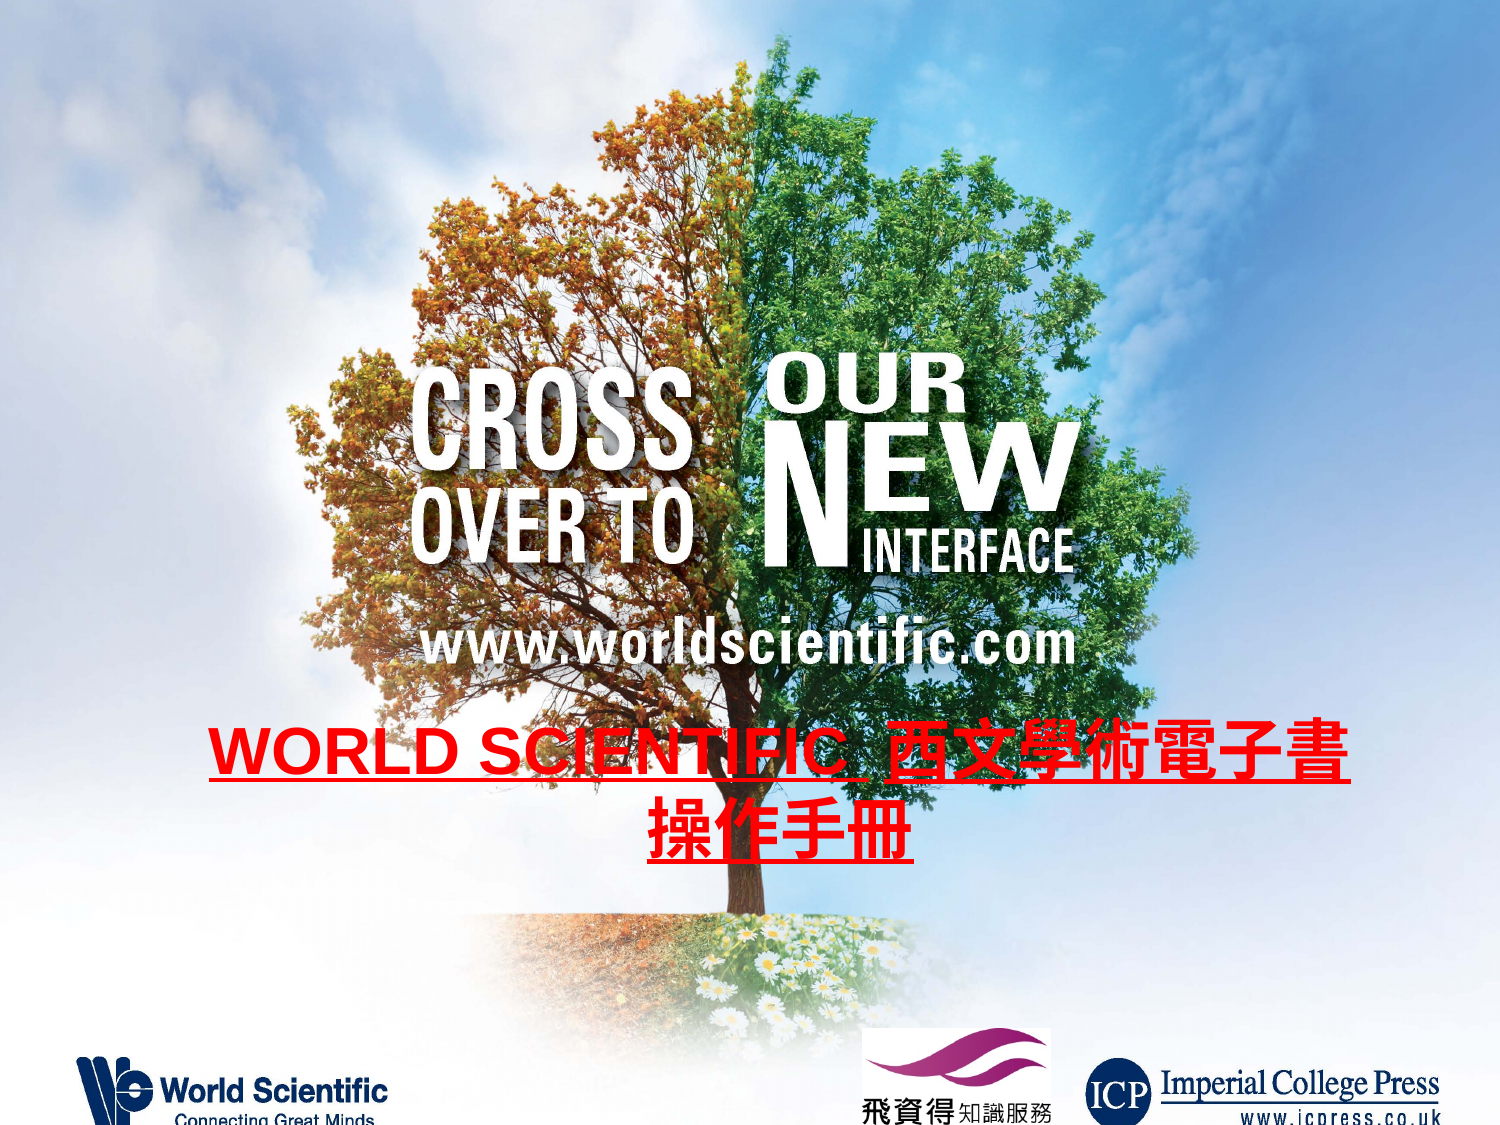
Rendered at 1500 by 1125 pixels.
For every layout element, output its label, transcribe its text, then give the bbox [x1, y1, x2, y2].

text_box WORLD SCIENTIFIC 西文學術電子書 操作手冊 [150, 700, 1410, 875]
picture [0, 0, 1500, 1125]
